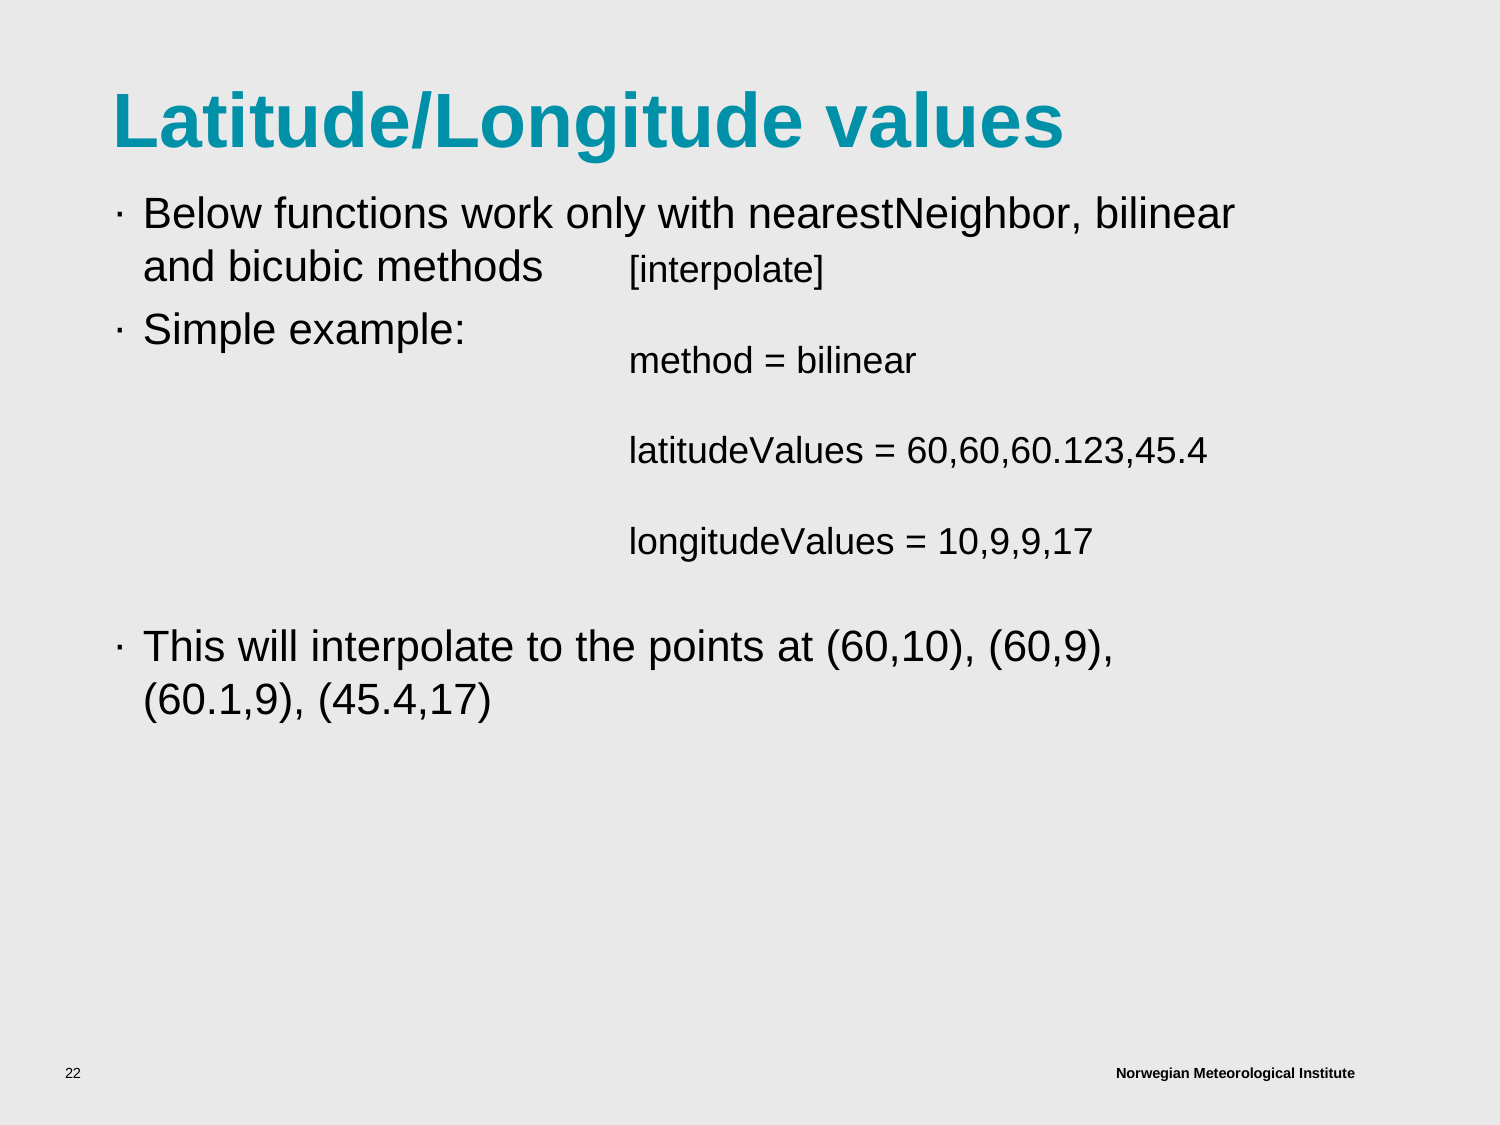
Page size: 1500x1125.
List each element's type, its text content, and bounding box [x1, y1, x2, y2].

title Latitude/Longitude values [112, 37, 1270, 184]
text_box [interpolate] method = bilinear latitudeValues = 60,60,60.123,45.4 longitudeValues = 10,9,9,17 [614, 237, 1477, 570]
list Below functions work only with nearestNeighbor, bilinear and bicubic methods Simple example: This will interpolate to the points at (60,10), (60,9), (60.1,9), (45.4,17) [112, 184, 1270, 1051]
